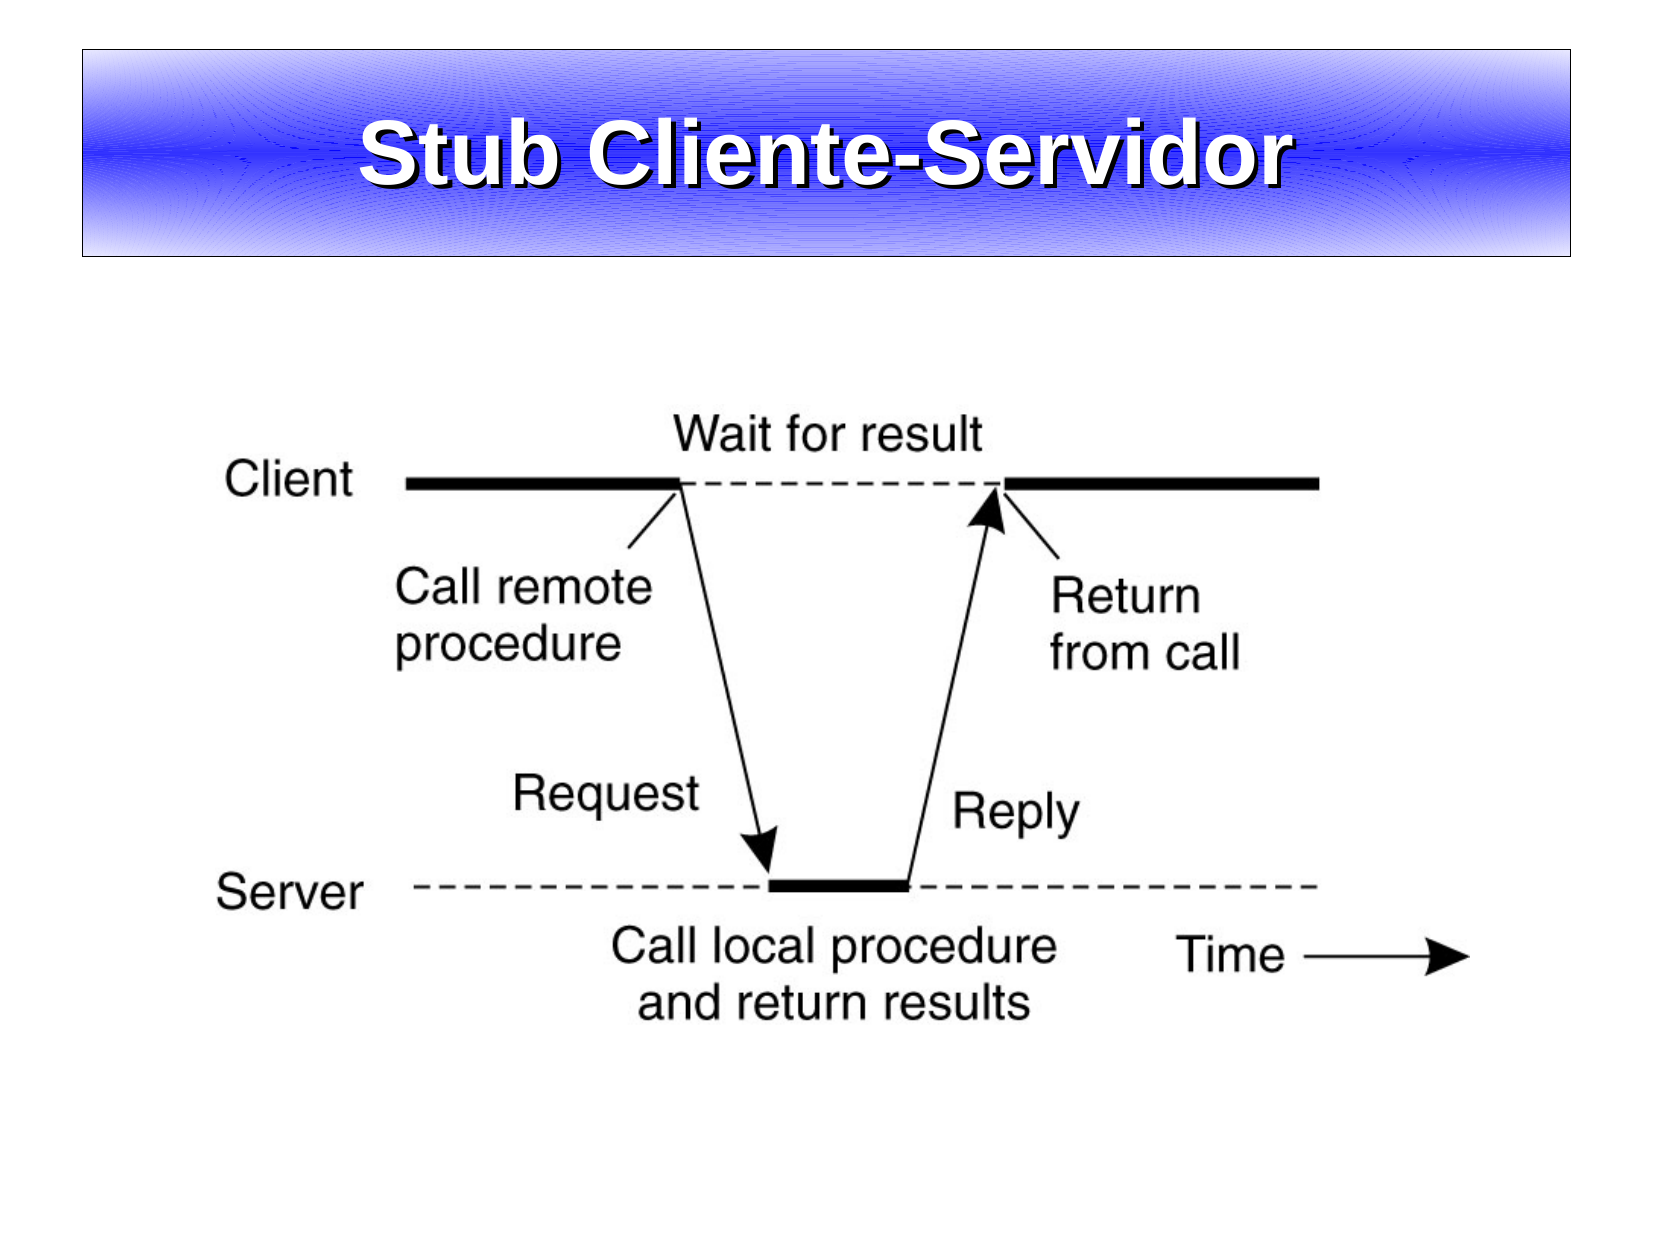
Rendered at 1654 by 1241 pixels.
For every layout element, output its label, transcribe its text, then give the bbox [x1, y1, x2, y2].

title Stub Cliente-Servidor [82, 49, 1571, 257]
picture [215, 404, 1471, 1031]
